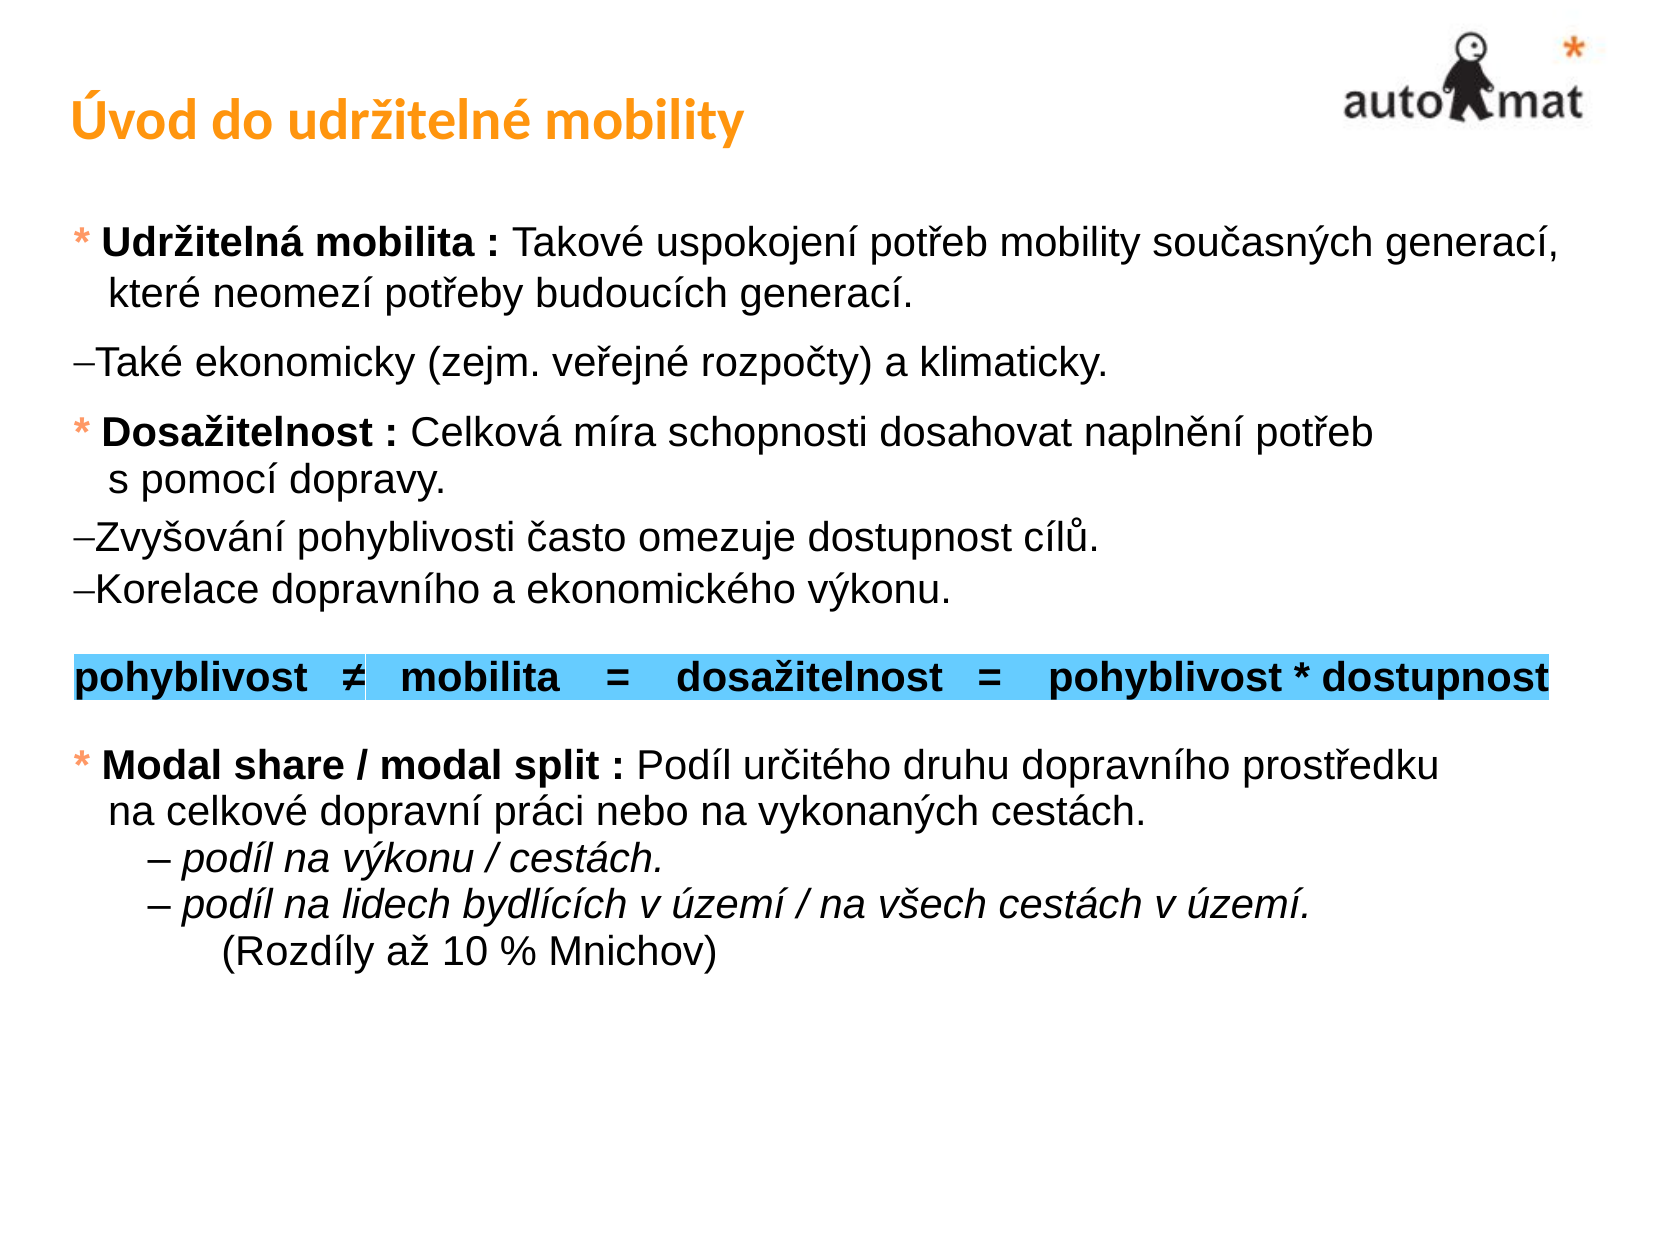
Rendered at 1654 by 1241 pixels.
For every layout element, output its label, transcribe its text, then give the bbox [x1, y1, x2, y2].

text_box Úvod do udržitelné mobility [70, 82, 1536, 206]
text_box * Udržitelná mobilita : Takové uspokojení potřeb mobility současných generací, které neomezí potřeby budoucích generací. Také ekonomicky (zejm. veřejné rozpočty) a klimaticky. * Dosažitelnost : Celková míra schopnosti dosahovat naplnění potřeb s pomocí dopravy. Zvyšování pohyblivosti často omezuje dostupnost cílů. Korelace dopravního a ekonomického výkonu. pohyblivost ≠ mobilita = dosažitelnost = pohyblivost * dostupnost * Modal share / modal split : Podíl určitého druhu dopravního prostředku na celkové dopravní práci nebo na vykonaných cestách. – podíl na výkonu / cestách. – podíl na lidech bydlících v území / na všech cestách v území. (Rozdíly až 10 % Mnichov) [59, 206, 1654, 1217]
picture [1300, 0, 1636, 151]
